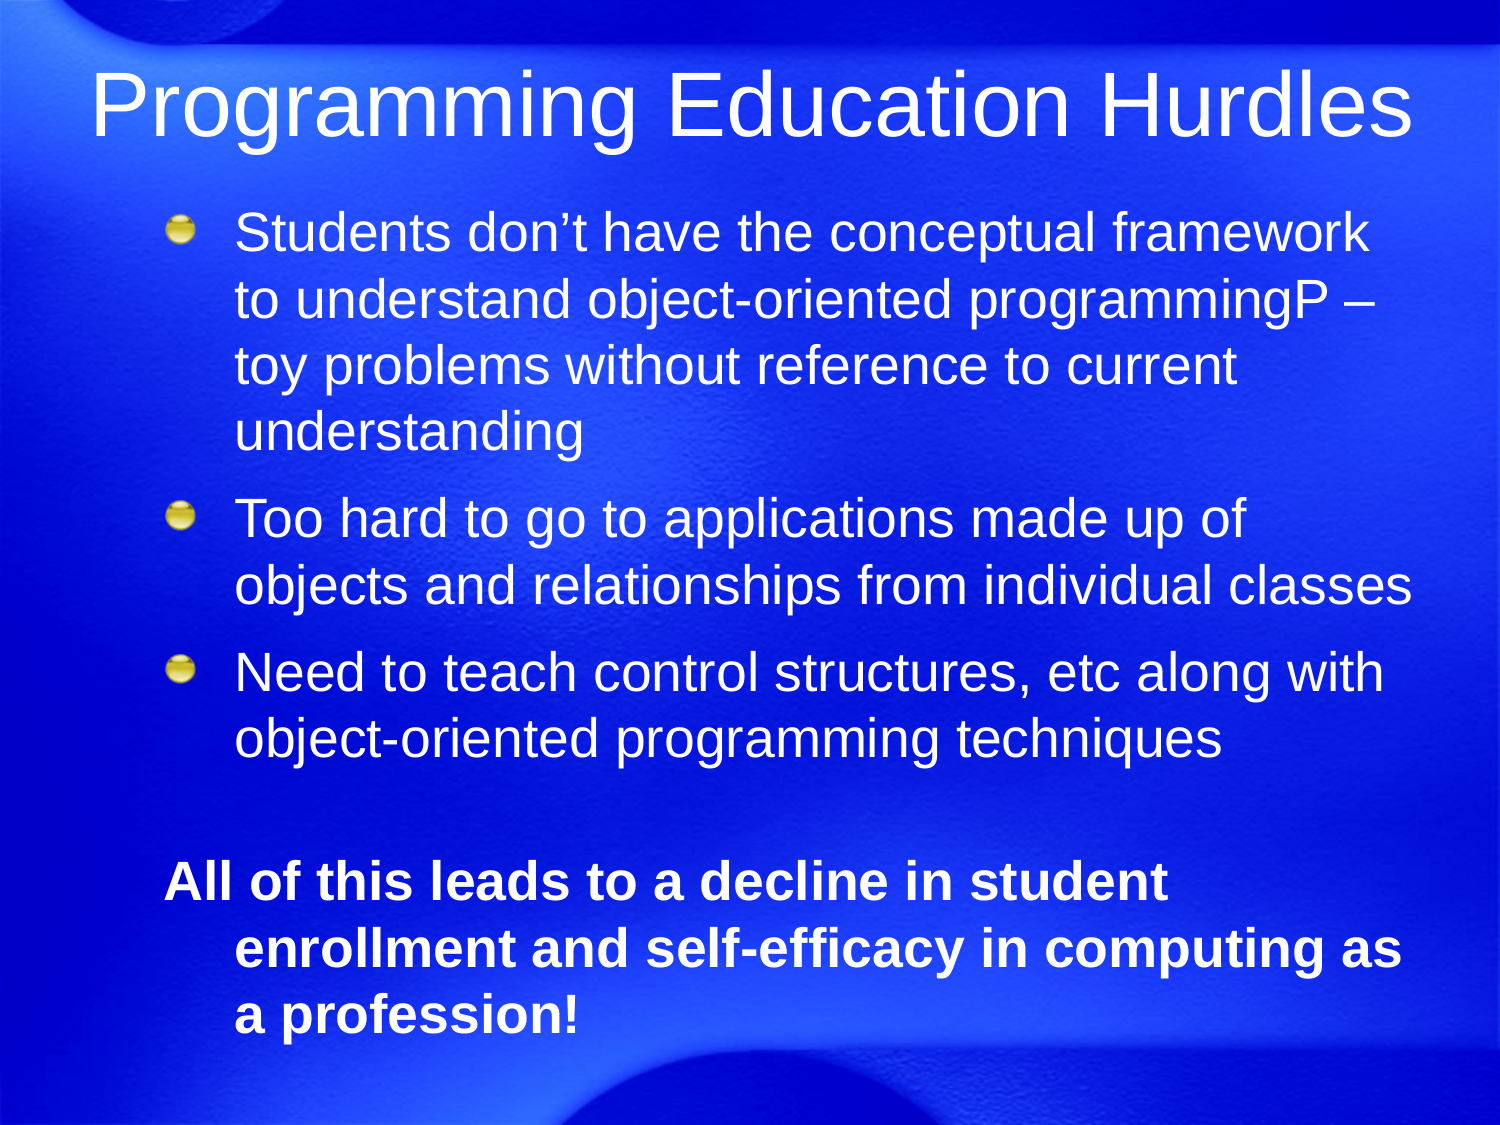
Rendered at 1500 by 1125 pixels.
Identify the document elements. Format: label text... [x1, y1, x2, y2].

list Students don’t have the conceptual framework to understand object-oriented programmingP – toy problems without reference to current understanding Too hard to go to applications made up of objects and relationships from individual classes Need to teach control structures, etc along with object-oriented programming techniques All of this leads to a decline in student enrollment and self-efficacy in computing as a profession! [59, 188, 1436, 1078]
picture [0, 0, 1500, 1125]
title Programming Education Hurdles [10, 37, 1463, 163]
